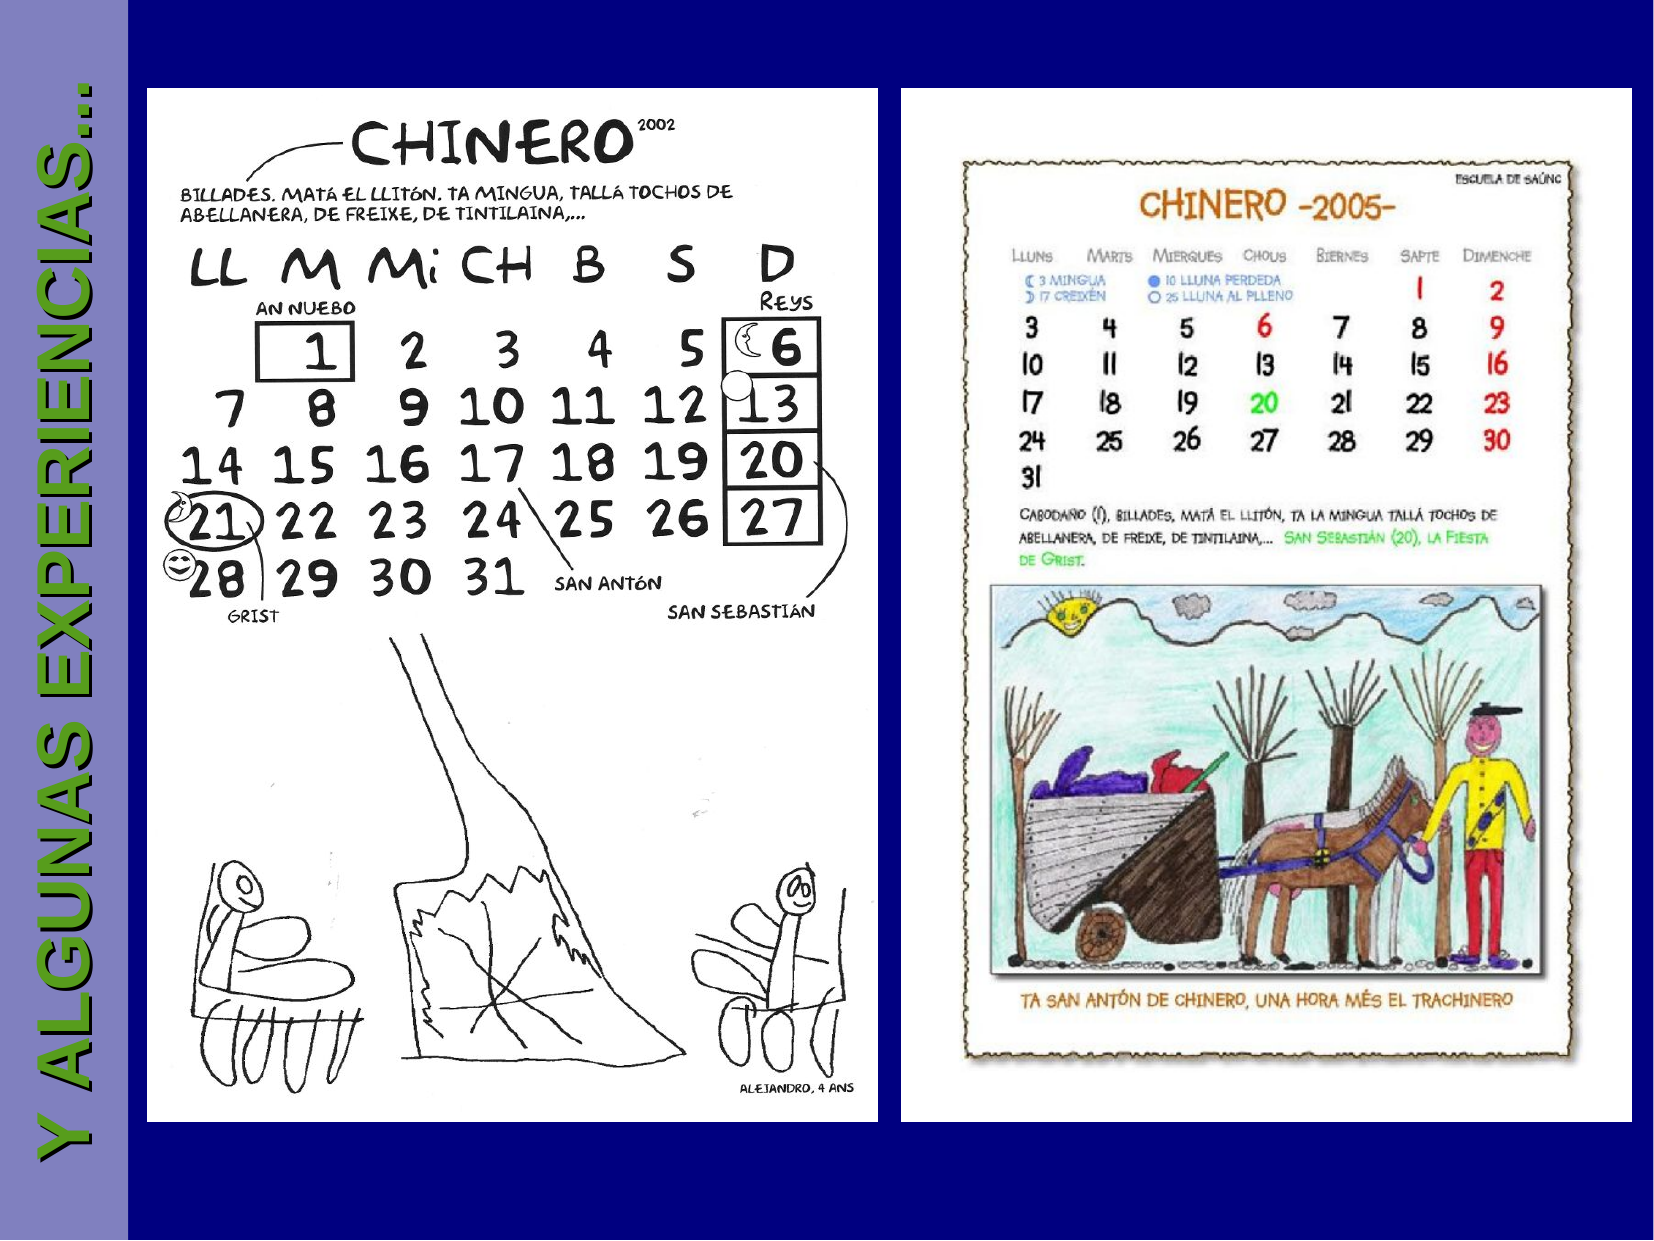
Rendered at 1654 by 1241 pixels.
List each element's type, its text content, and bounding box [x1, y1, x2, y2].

picture [901, 88, 1632, 1122]
text_box Y ALGUNAS EXPERIENCIAS... [0, 0, 129, 1241]
picture [147, 88, 878, 1122]
